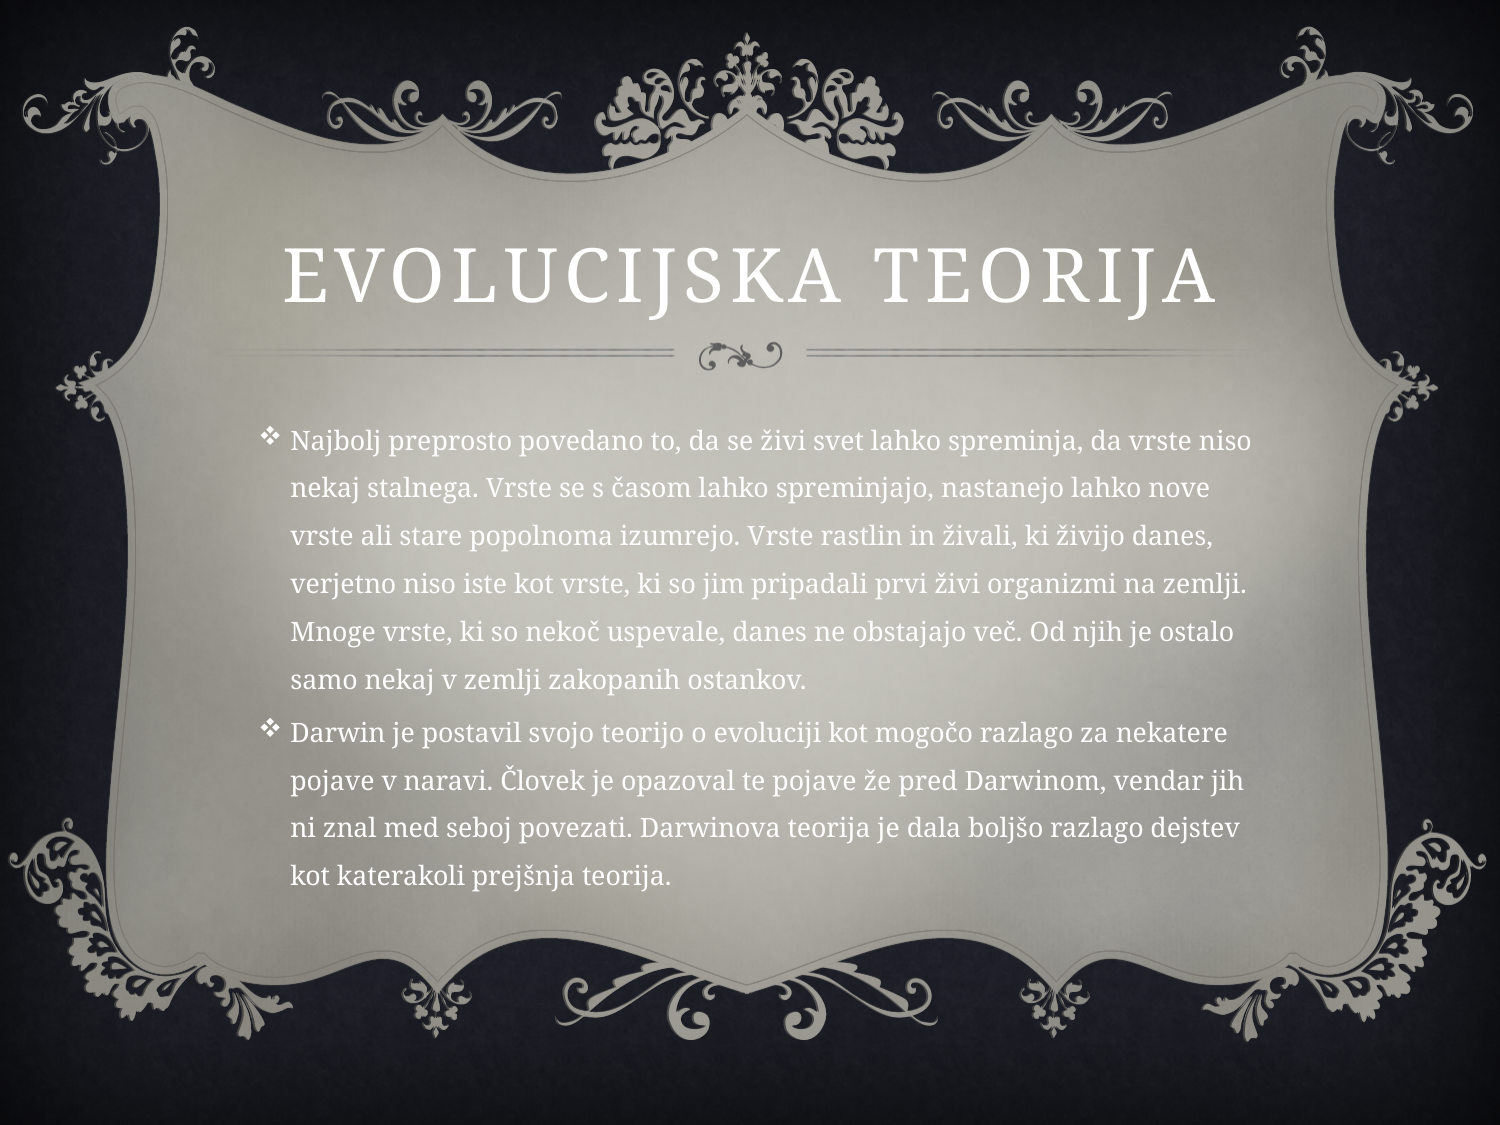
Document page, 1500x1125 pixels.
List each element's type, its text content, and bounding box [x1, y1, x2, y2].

picture [0, 0, 1500, 1125]
title EVOLUCIJSKA TEORIJA [225, 212, 1275, 325]
list Najbolj preprosto povedano to, da se živi svet lahko spreminja, da vrste niso nekaj stalnega. Vrste se s časom lahko spreminjajo, nastanejo lahko nove vrste ali stare popolnoma izumrejo. Vrste rastlin in živali, ki živijo danes, verjetno niso iste kot vrste, ki so jim pripadali prvi živi organizmi na zemlji. Mnoge vrste, ki so nekoč uspevale, danes ne obstajajo več. Od njih je ostalo samo nekaj v zemlji zakopanih ostankov. Darwin je postavil svojo teorijo o evoluciji kot mogočo razlago za nekatere pojave v naravi. Človek je opazoval te pojave že pred Darwinom, vendar jih ni znal med seboj povezati. Darwinova teorija je dala boljšo razlago dejstev kot katerakoli prejšnja teorija. [225, 399, 1275, 900]
